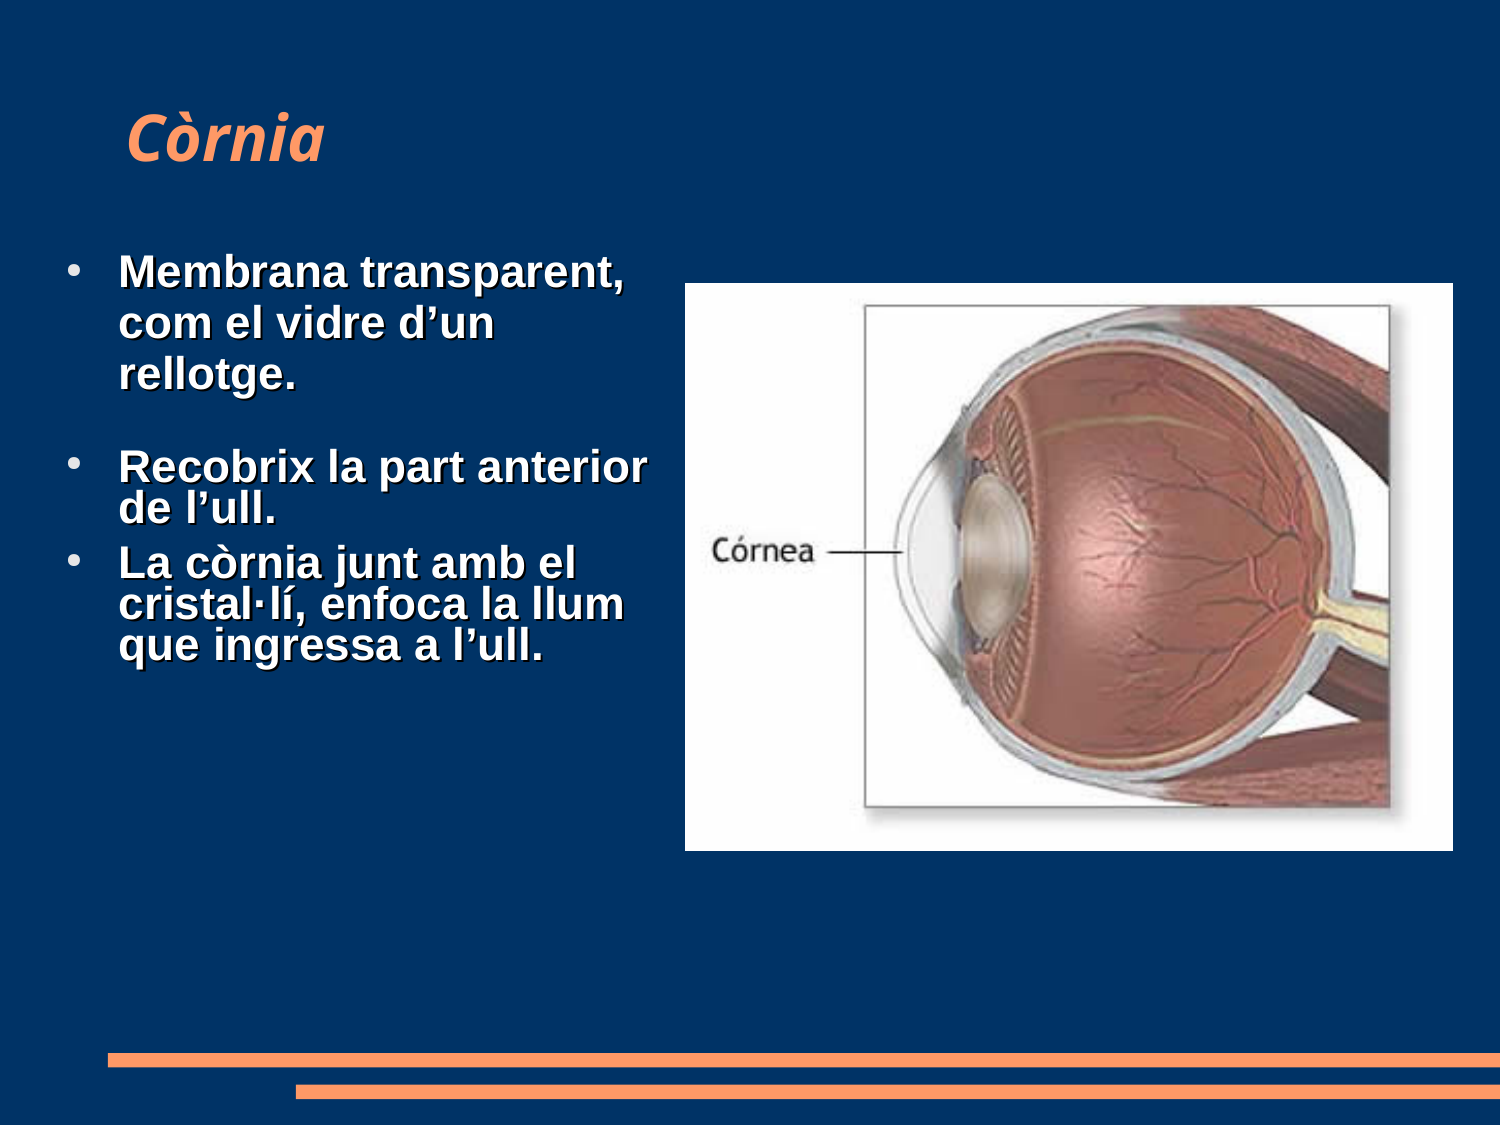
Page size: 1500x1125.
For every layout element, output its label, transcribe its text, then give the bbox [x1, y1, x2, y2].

picture [685, 283, 1453, 851]
list Membrana transparent, com el vidre d’un rellotge. Recobrix la part anterior de l’ull. La còrnia junt amb el cristal·lí, enfoca la llum que ingressa a l’ull. [48, 245, 650, 981]
title Còrnia [110, 41, 1392, 230]
